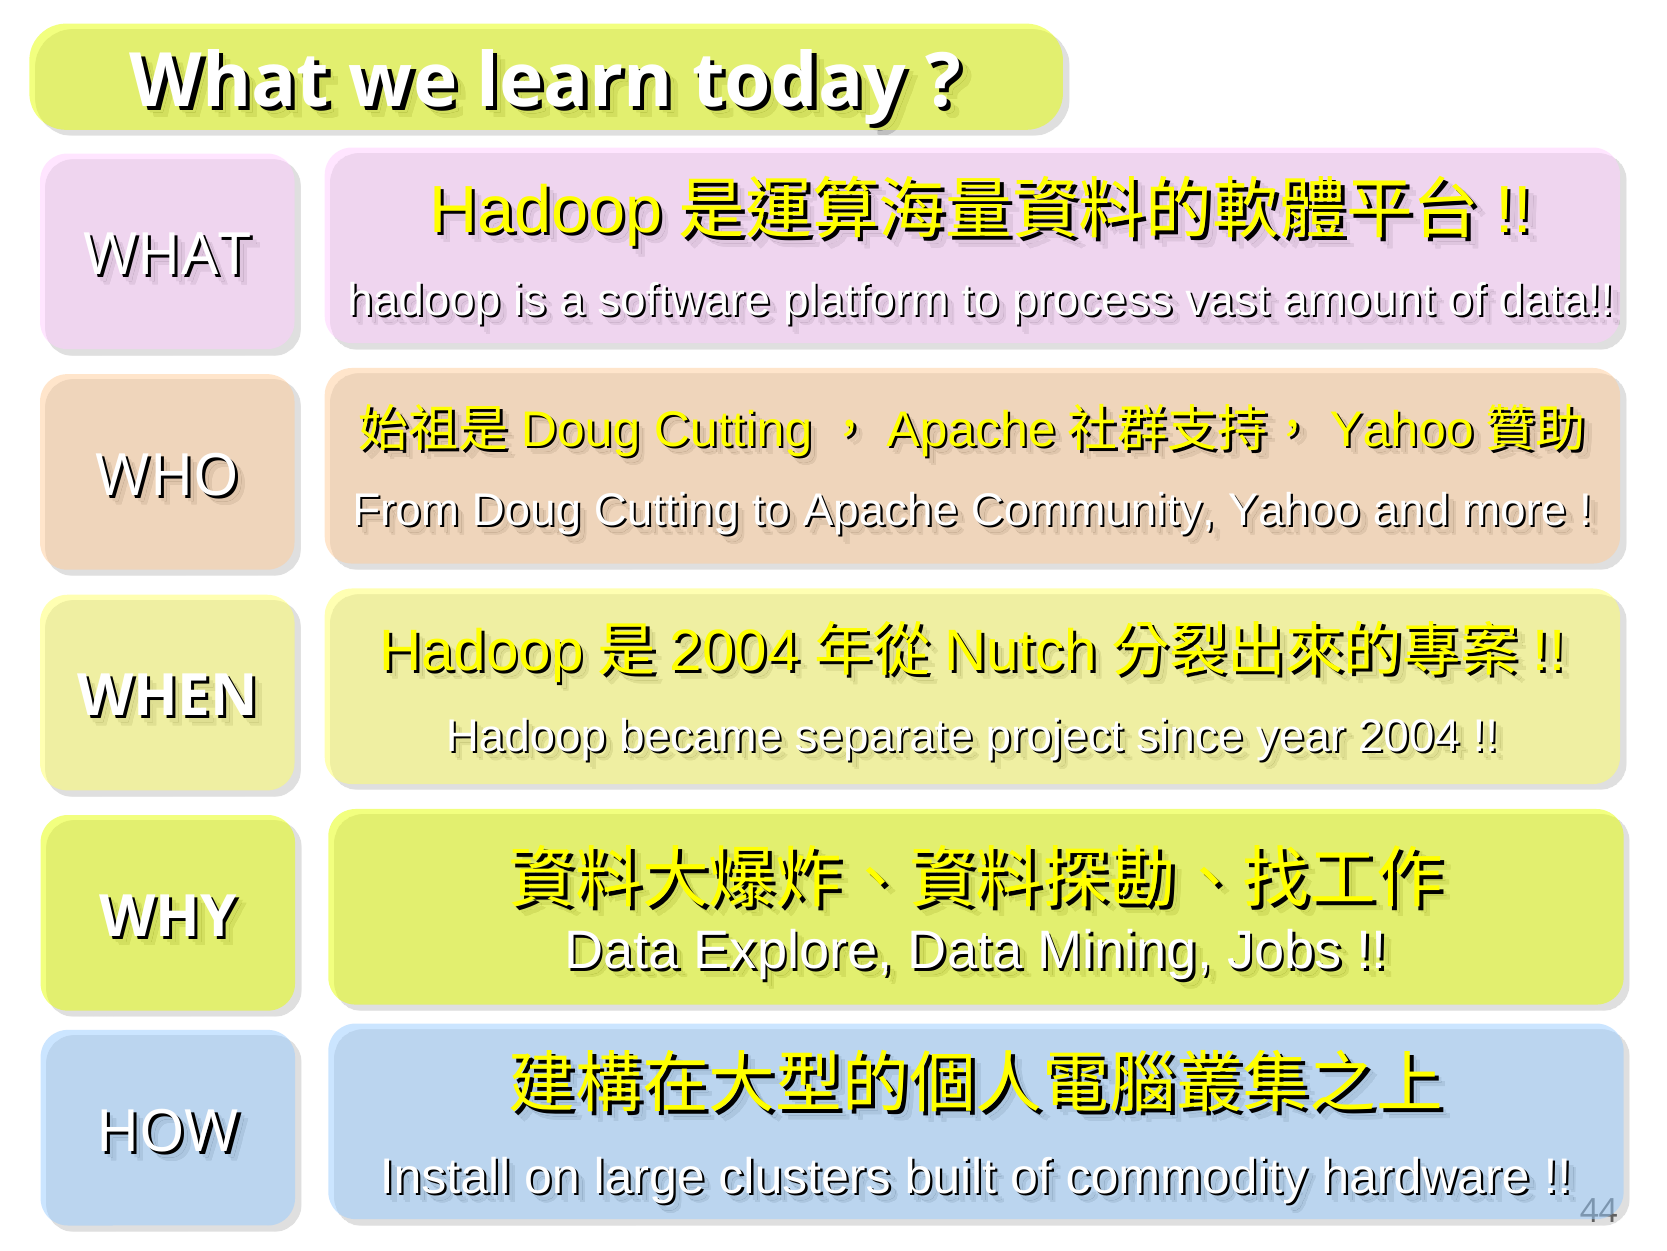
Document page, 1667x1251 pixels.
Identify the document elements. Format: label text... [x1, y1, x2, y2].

text_box WHO [40, 374, 295, 570]
text_box 建構在大型的個人電腦叢集之上 Install on large clusters built of commodity hardware !! [328, 1023, 1624, 1220]
text_box WHY [40, 815, 296, 1011]
text_box What we learn today ? [29, 23, 1063, 130]
text_box WHEN [40, 594, 295, 791]
text_box Hadoop是運算海量資料的軟體平台!! hadoop is a software platform to process vast amount of data!! [324, 147, 1621, 344]
text_box 始祖是Doug Cutting，Apache社群支持，Yahoo贊助 From Doug Cutting to Apache Community, Yahoo and more ! [324, 367, 1621, 564]
text_box 資料大爆炸、資料探勘、找工作 Data Explore, Data Mining, Jobs !! [328, 808, 1624, 1005]
text_box Hadoop是2004年從Nutch分裂出來的專案!! Hadoop became separate project since year 2004 !! [324, 588, 1621, 785]
text_box HOW [40, 1029, 296, 1226]
text_box WHAT [40, 153, 295, 350]
